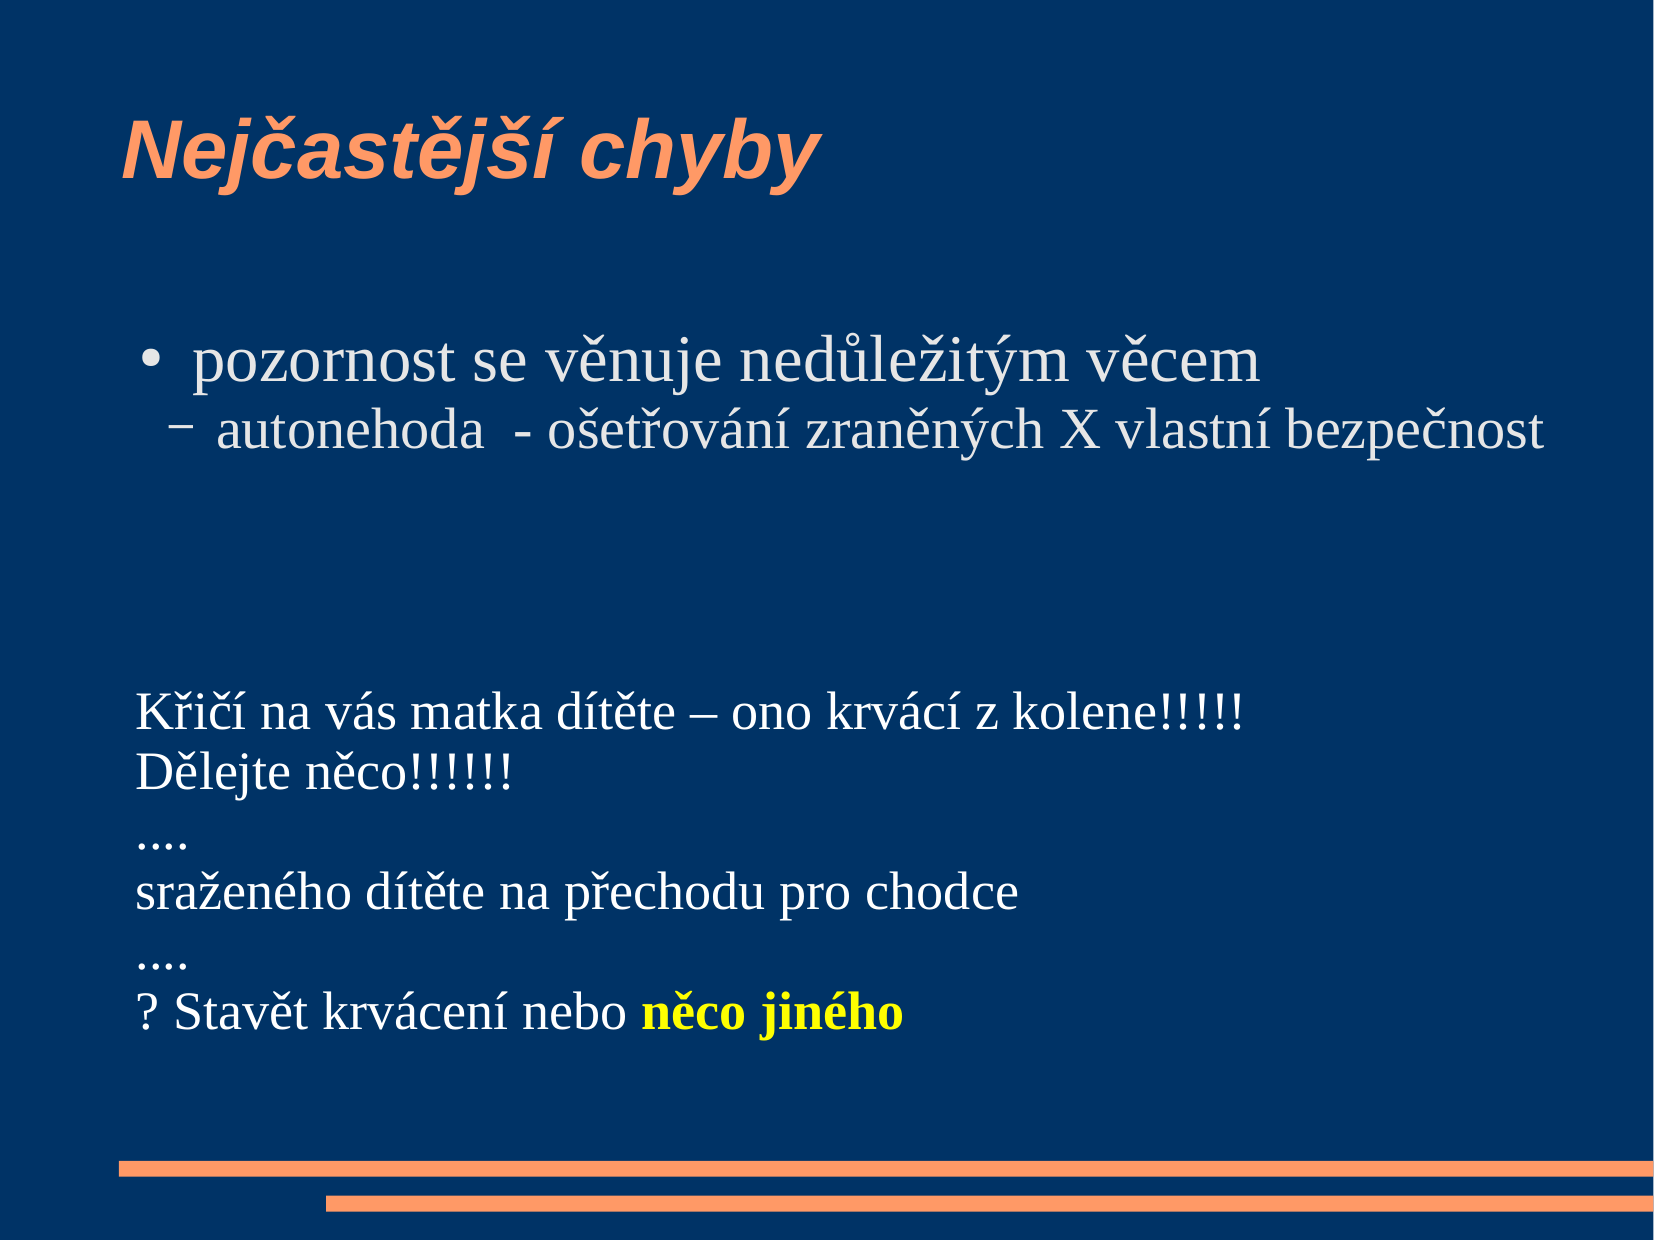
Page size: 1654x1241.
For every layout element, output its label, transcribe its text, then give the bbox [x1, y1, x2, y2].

list pozornost se věnuje nedůležitým věcem autonehoda - ošetřování zraněných X vlastní bezpečnost [121, 322, 1561, 1132]
title Nejčastější chyby [121, 46, 1534, 254]
text_box Křičí na vás matka dítěte – ono krvácí z kolene!!!!! Dělejte něco!!!!!! .... sraženého dítěte na přechodu pro chodce .... ? Stavět krvácení nebo něco jiného [135, 681, 1248, 1049]
